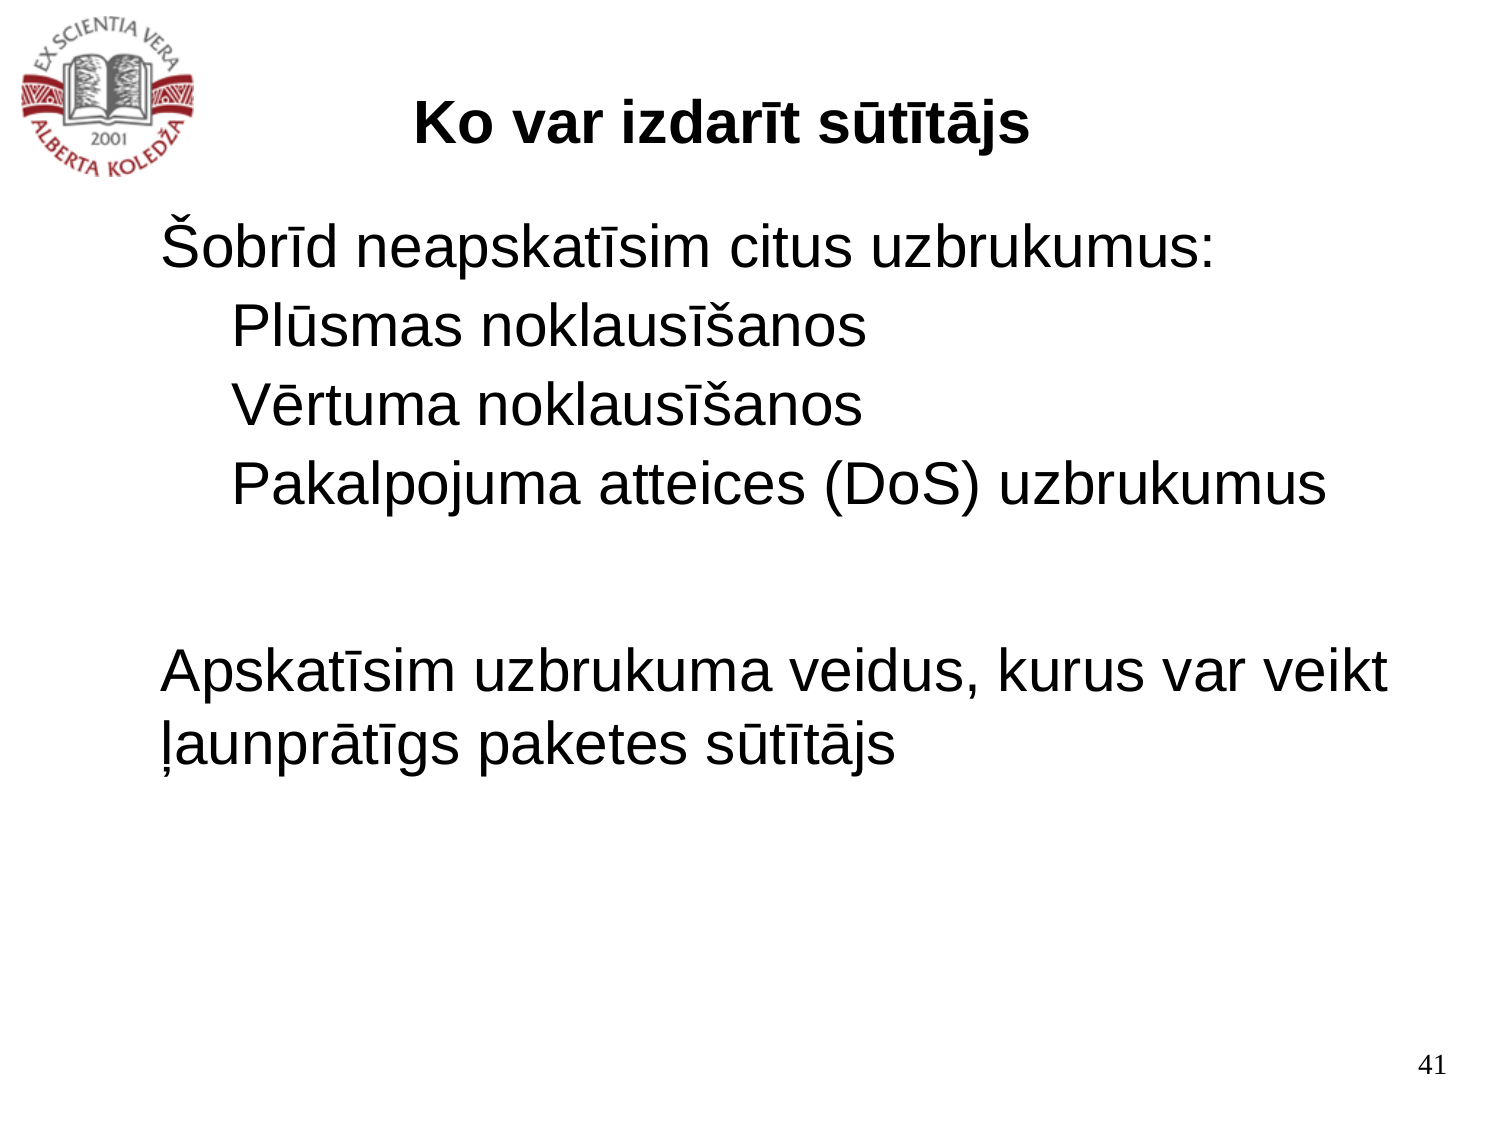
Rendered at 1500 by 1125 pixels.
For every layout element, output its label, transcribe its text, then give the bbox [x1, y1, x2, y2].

text_box <skaitlis> [1312, 1037, 1463, 1101]
picture [21, 16, 194, 177]
title Ko var izdarīt sūtītājs [50, 62, 1374, 175]
list Šobrīd neapskatīsim citus uzbrukumus: Plūsmas noklausīšanos Vērtuma noklausīšanos Pakalpojuma atteices (DoS) uzbrukumus Apskatīsim uzbrukuma veidus, kurus var veikt ļaunprātīgs paketes sūtītājs [74, 200, 1463, 1101]
